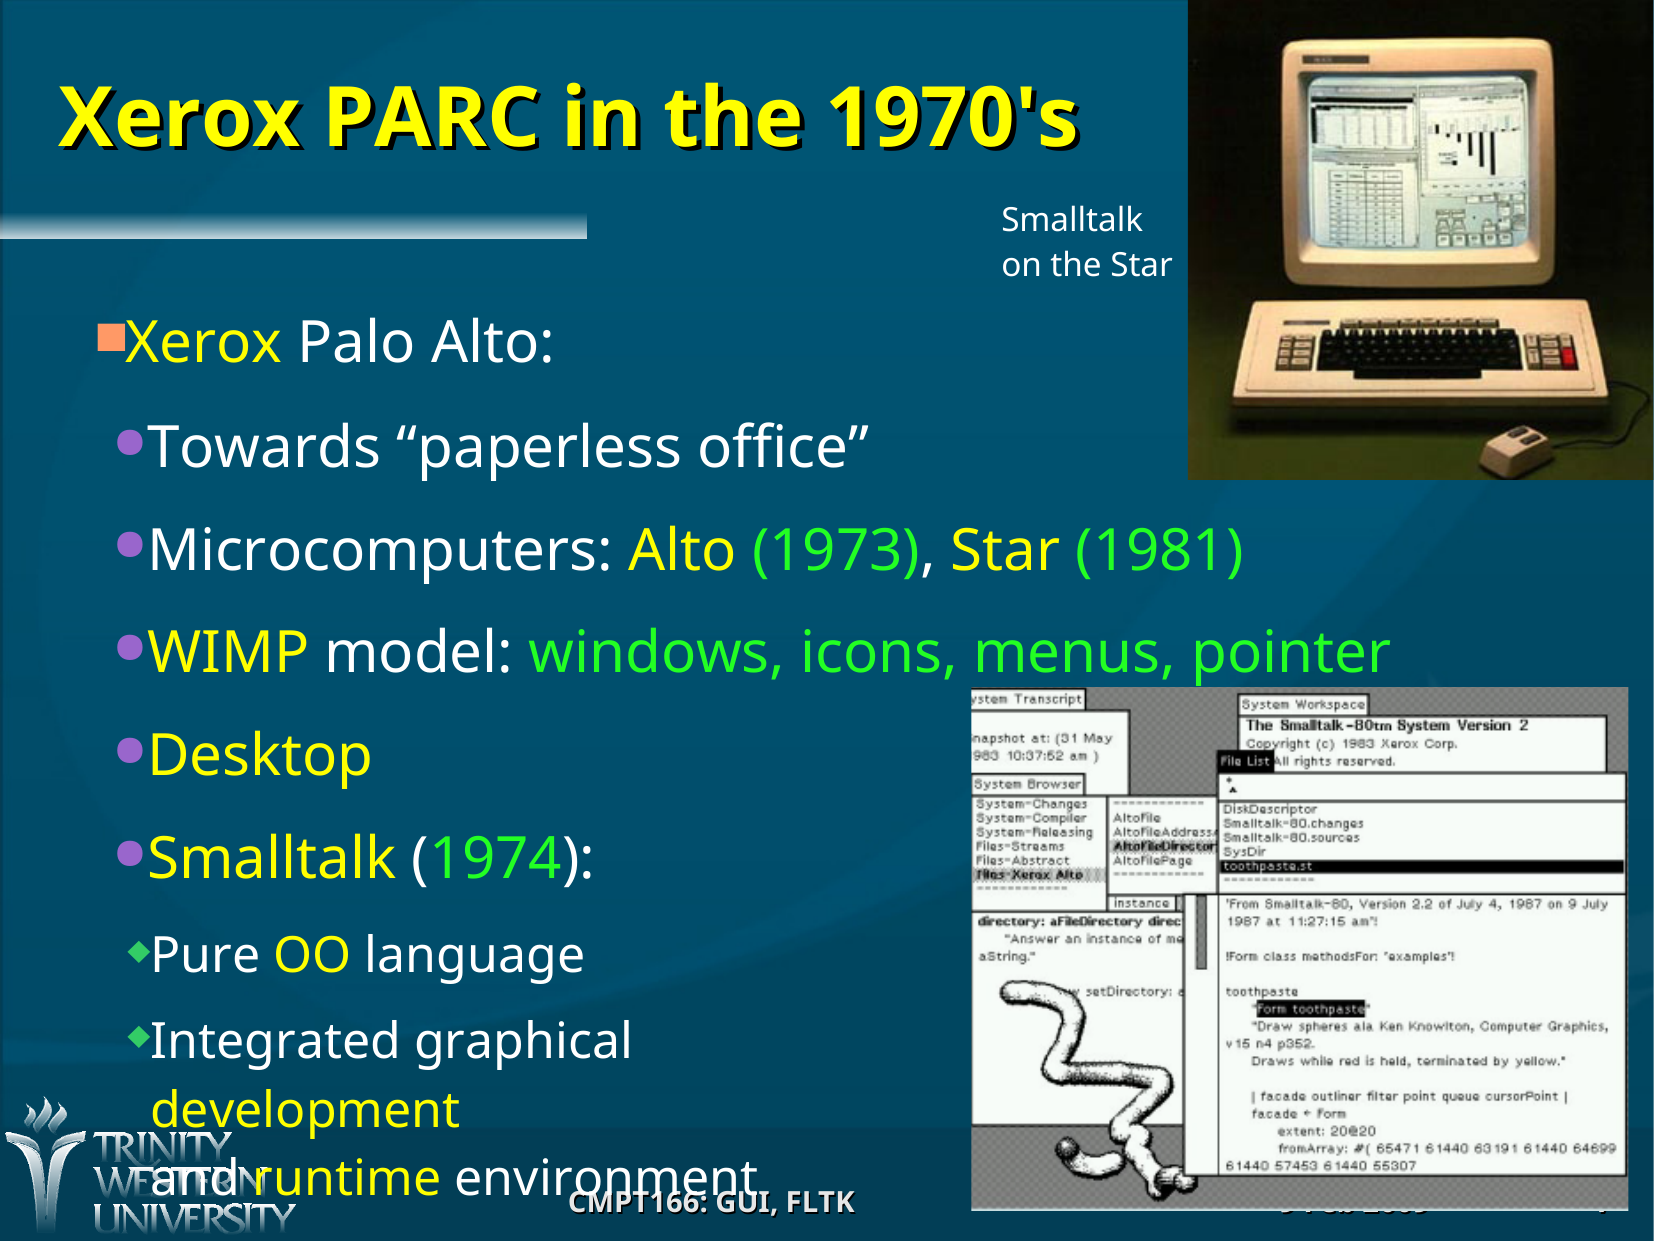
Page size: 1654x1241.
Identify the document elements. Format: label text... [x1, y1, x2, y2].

picture [1189, 0, 1654, 479]
picture [38, 1227, 54, 1232]
title Xerox PARC in the 1970's [59, 19, 1548, 208]
picture [972, 687, 1654, 1211]
picture [0, 214, 586, 232]
picture [0, 233, 586, 238]
list Xerox Palo Alto: Towards “paperless office” Microcomputers: Alto (1973), Star (1981) WIMP model: windows, icons, menus, pointer Desktop Smalltalk (1974): Pure OO language Integrated graphical development and runtime environment [82, 300, 1571, 1109]
text_box Smalltalk on the Star [986, 195, 1202, 287]
